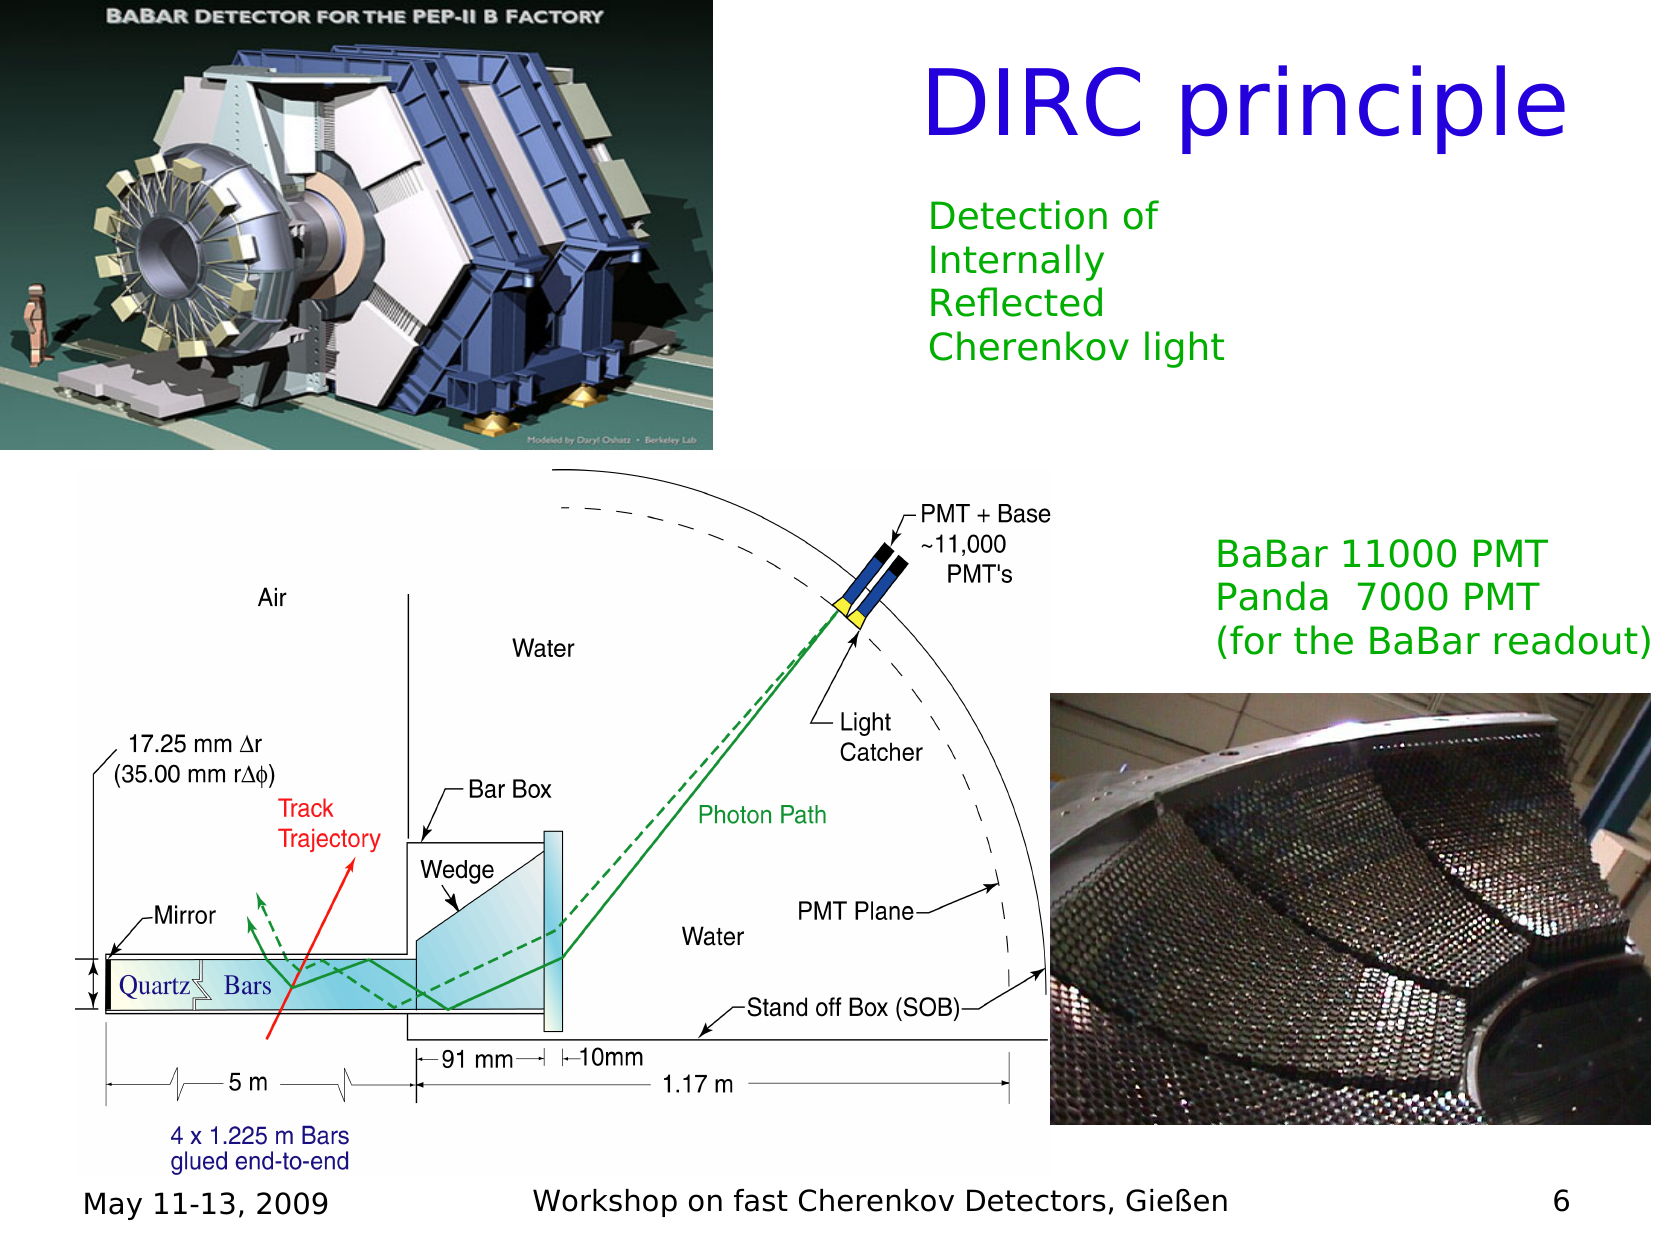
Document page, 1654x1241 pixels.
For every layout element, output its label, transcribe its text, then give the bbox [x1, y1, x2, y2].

text_box Detection of Internally Reflected Cherenkov light [913, 187, 1241, 377]
picture [0, 0, 713, 451]
text_box BaBar 11000 PMT Panda 7000 PMT (for the BaBar readout) [1200, 525, 1654, 671]
picture [75, 469, 1651, 1175]
title DIRC principle [82, 49, 1571, 157]
